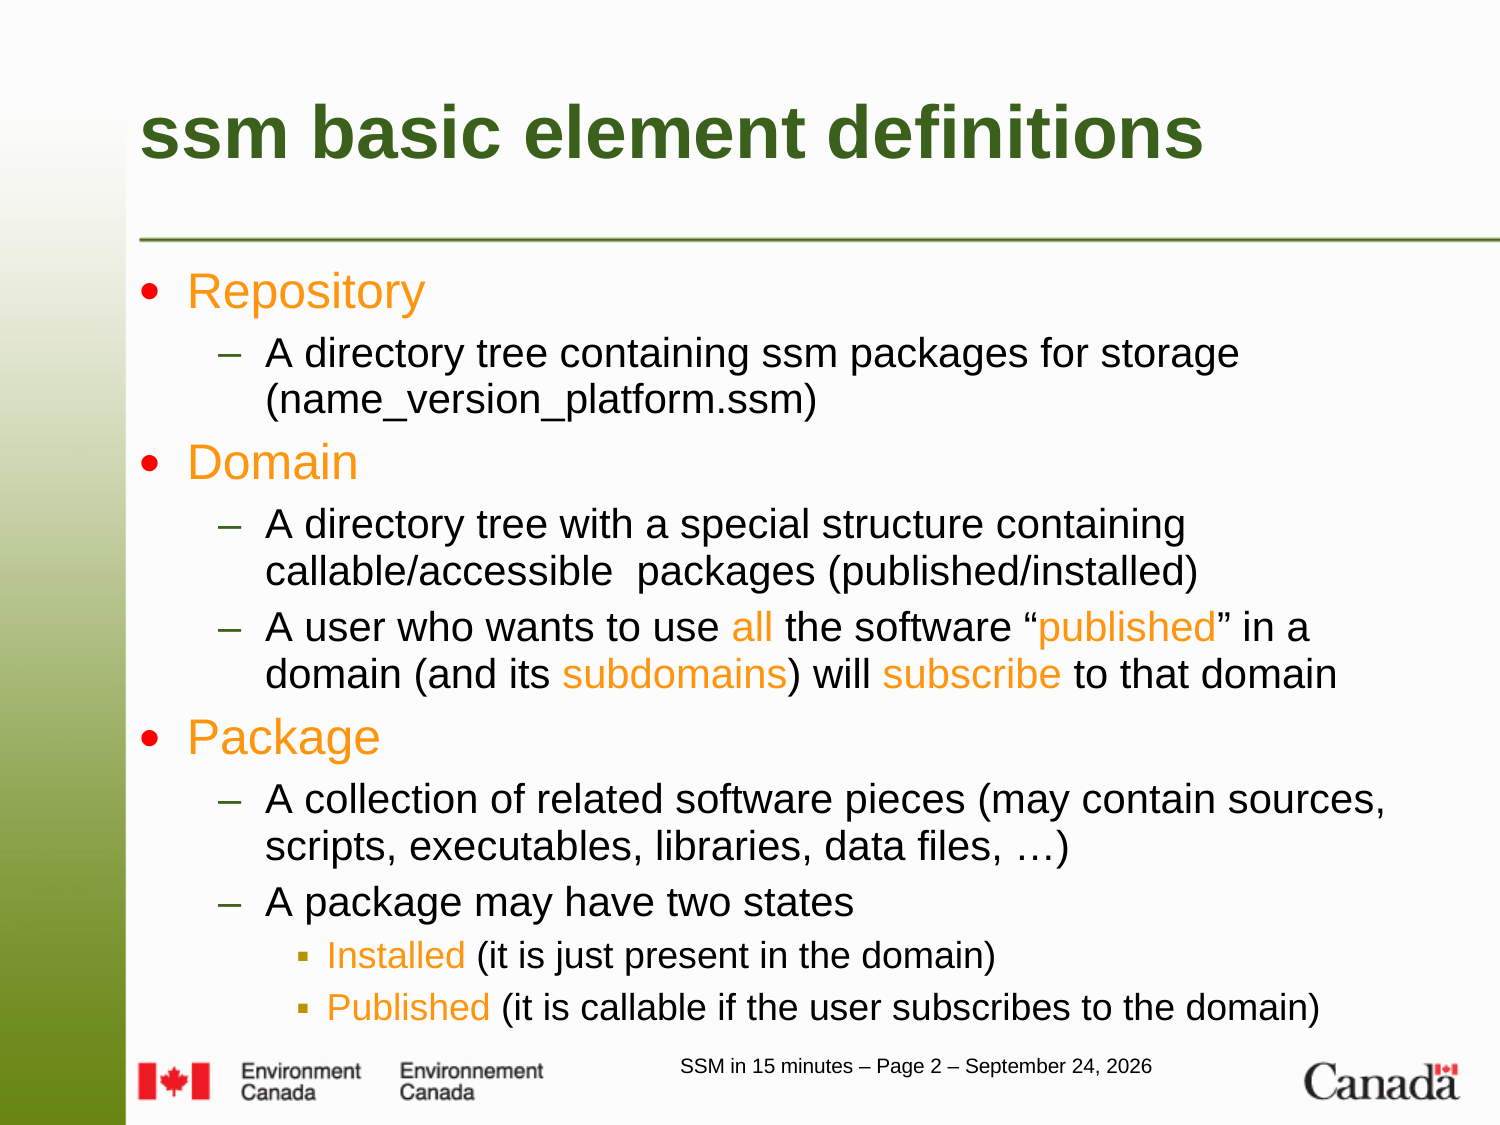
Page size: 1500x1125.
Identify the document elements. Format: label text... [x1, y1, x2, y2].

picture [0, 0, 1500, 1125]
title ssm basic element definitions [125, 45, 1463, 221]
list Repository A directory tree containing ssm packages for storage (name_version_platform.ssm) Domain A directory tree with a special structure containing callable/accessible packages (published/installed) A user who wants to use all the software “published” in a domain (and its subdomains) will subscribe to that domain Package A collection of related software pieces (may contain sources, scripts, executables, libraries, data files, …) A package may have two states Installed (it is just present in the domain) Published (it is callable if the user subscribes to the domain) [125, 255, 1463, 1036]
